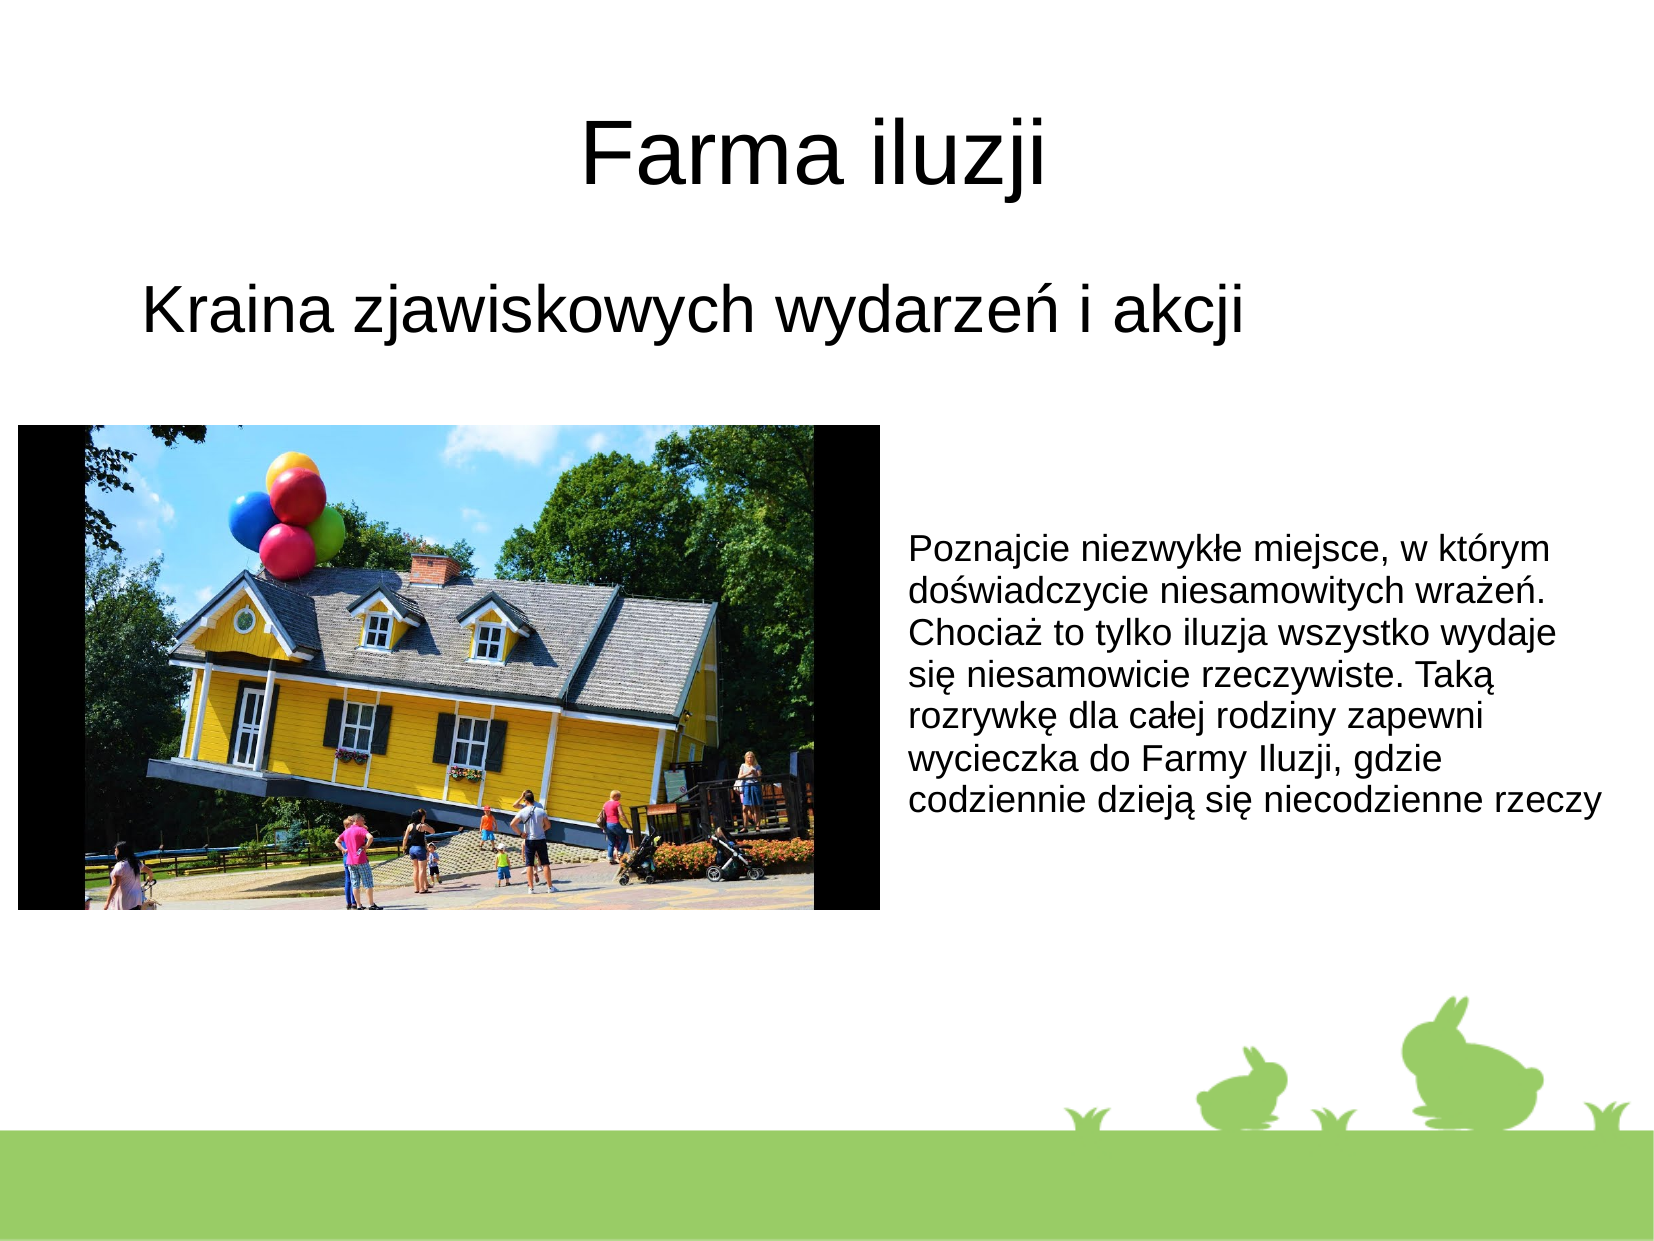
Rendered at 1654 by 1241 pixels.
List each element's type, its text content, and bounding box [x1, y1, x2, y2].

list Kraina zjawiskowych wydarzeń i akcji [70, 271, 1560, 991]
picture [0, 0, 1654, 1241]
text_box Poznajcie niezwykłe miejsce, w którym doświadczycie niesamowitych wrażeń. Chociaż to tylko iluzja wszystko wydaje się niesamowicie rzeczywiste. Taką rozrywkę dla całej rodziny zapewni wycieczka do Farmy Iluzji, gdzie codziennie dzieją się niecodzienne rzeczy [893, 519, 1630, 829]
title Farma iluzji [82, 49, 1571, 257]
